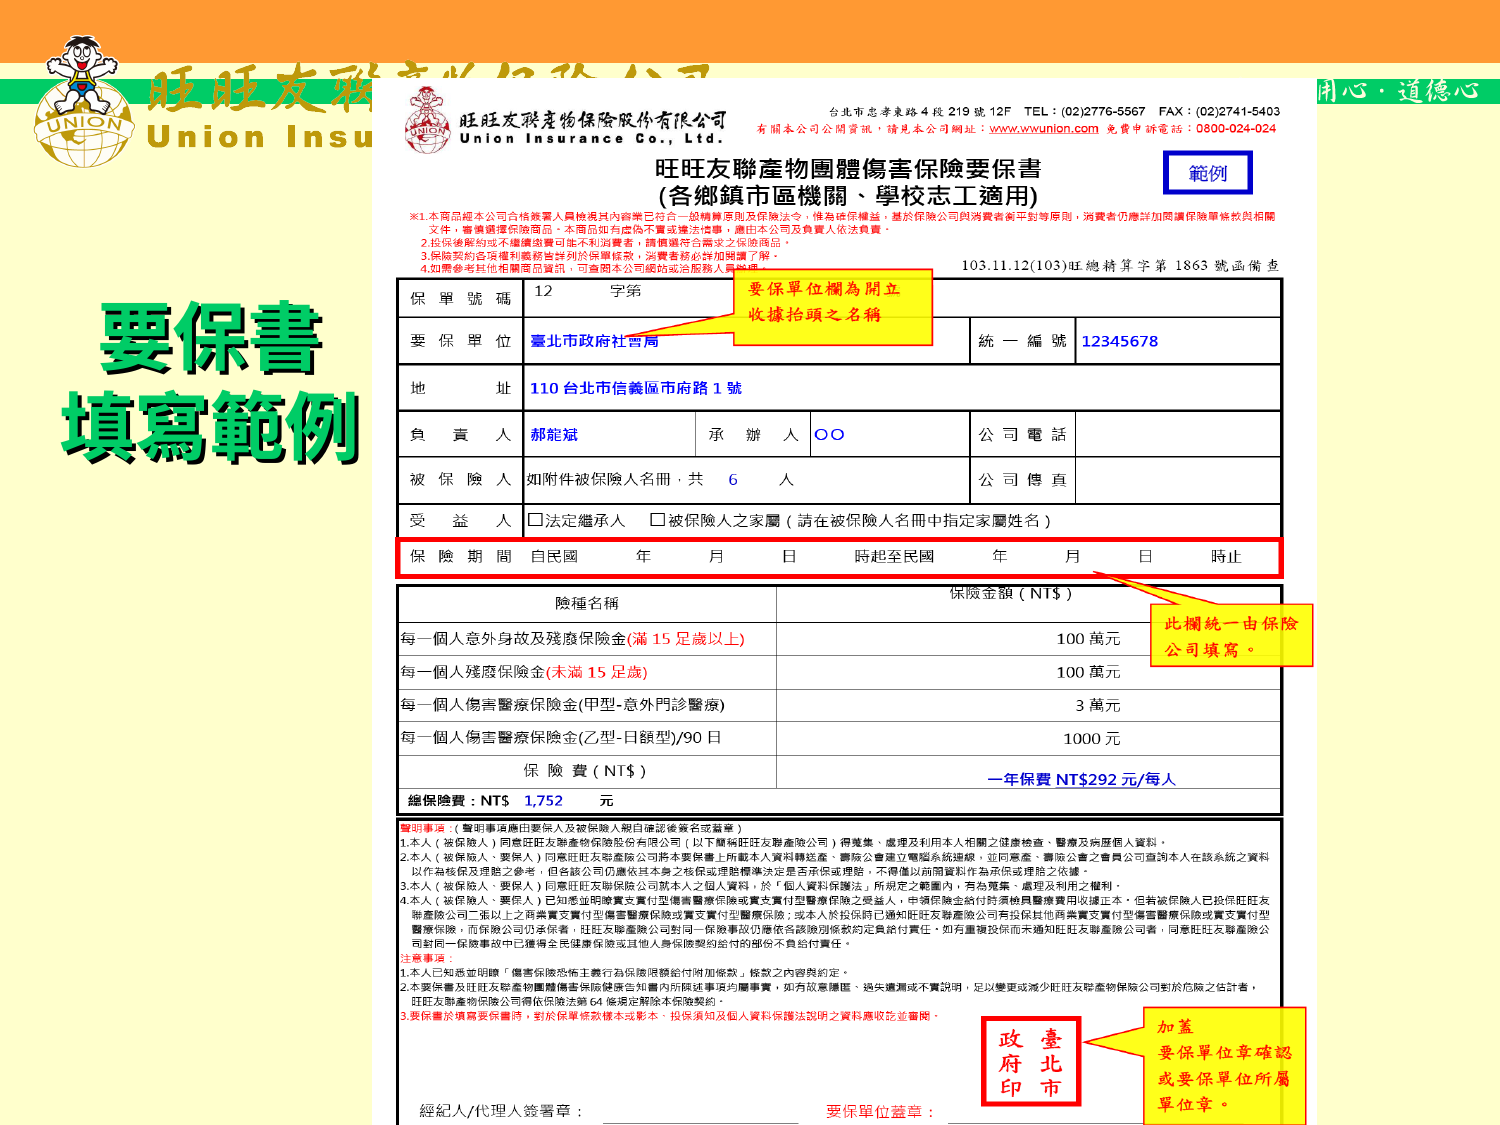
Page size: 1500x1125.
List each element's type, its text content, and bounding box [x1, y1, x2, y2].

title 要保書 填寫範例 [0, 231, 372, 528]
picture [372, 78, 1317, 1125]
